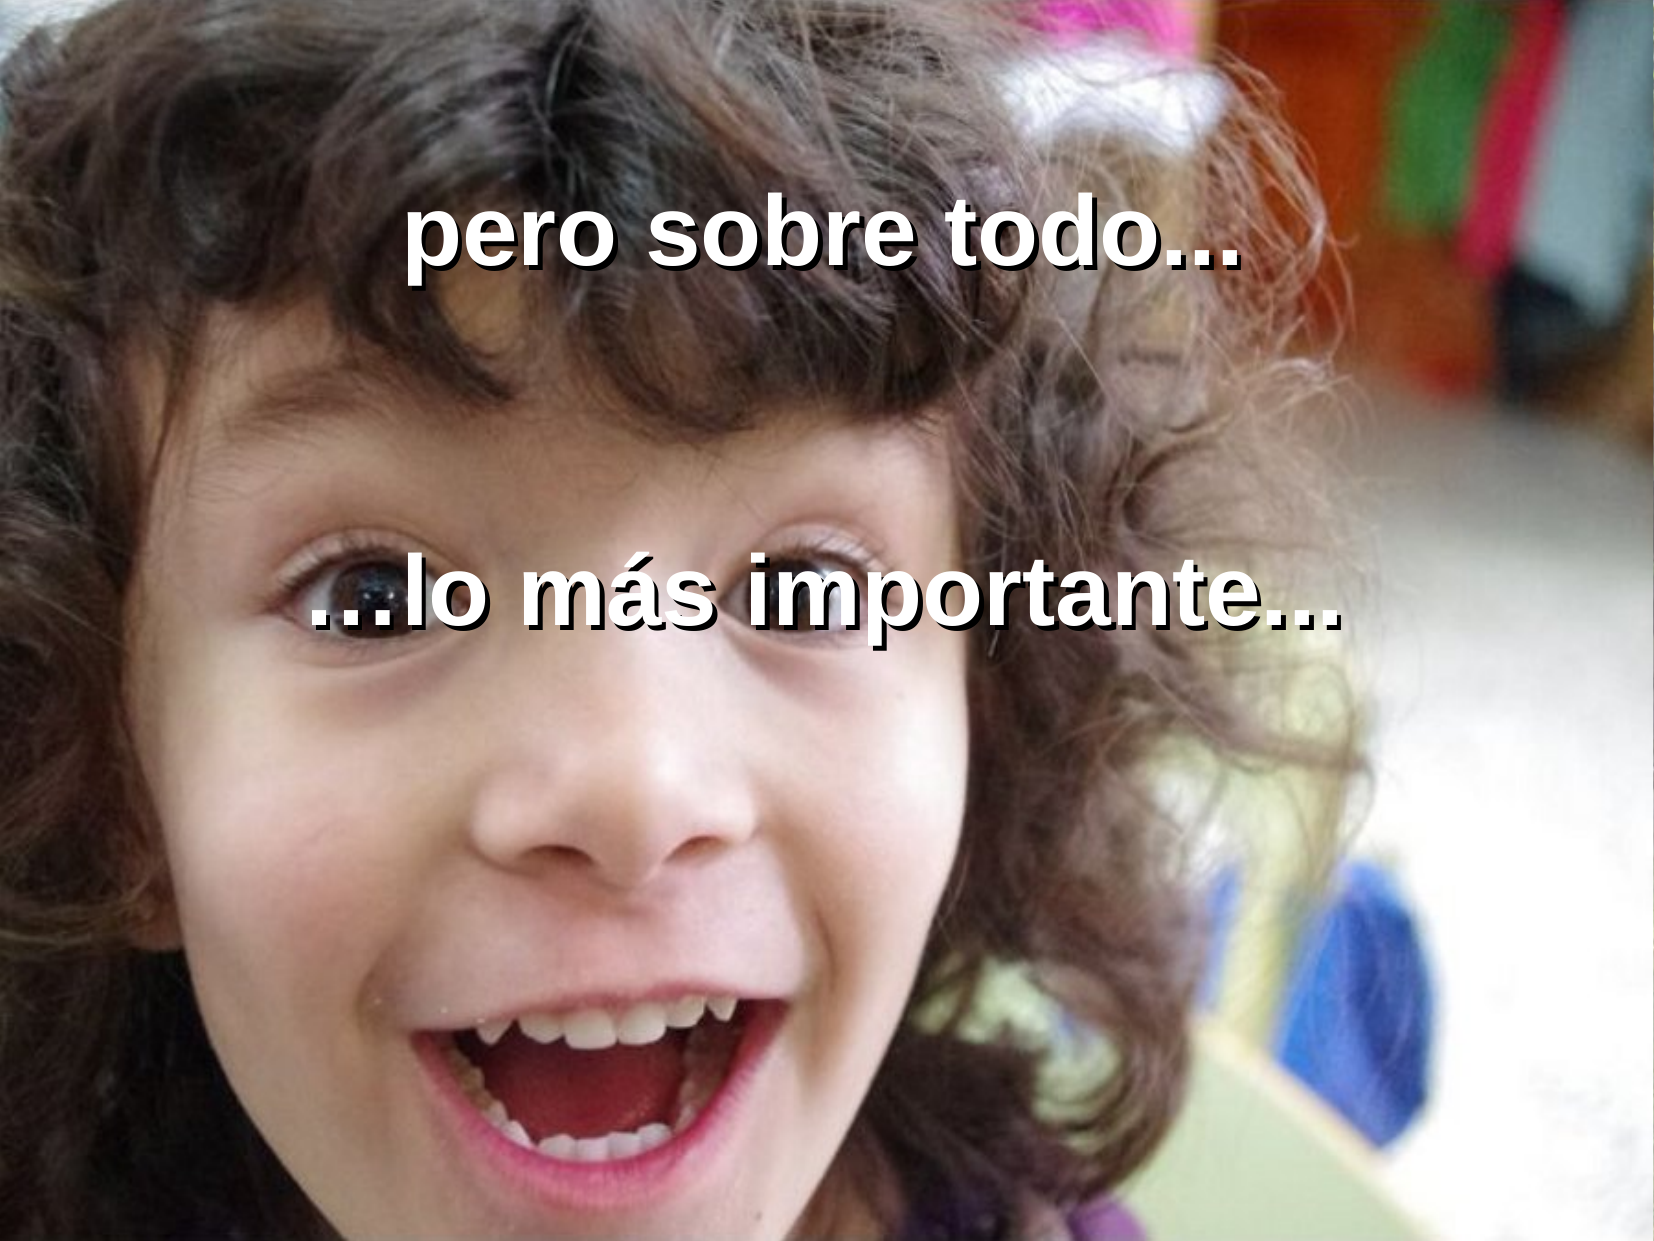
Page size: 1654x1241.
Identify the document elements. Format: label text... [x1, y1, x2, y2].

text_box pero sobre todo... …lo más importante... [76, 105, 1565, 1089]
picture [0, 0, 1654, 1241]
